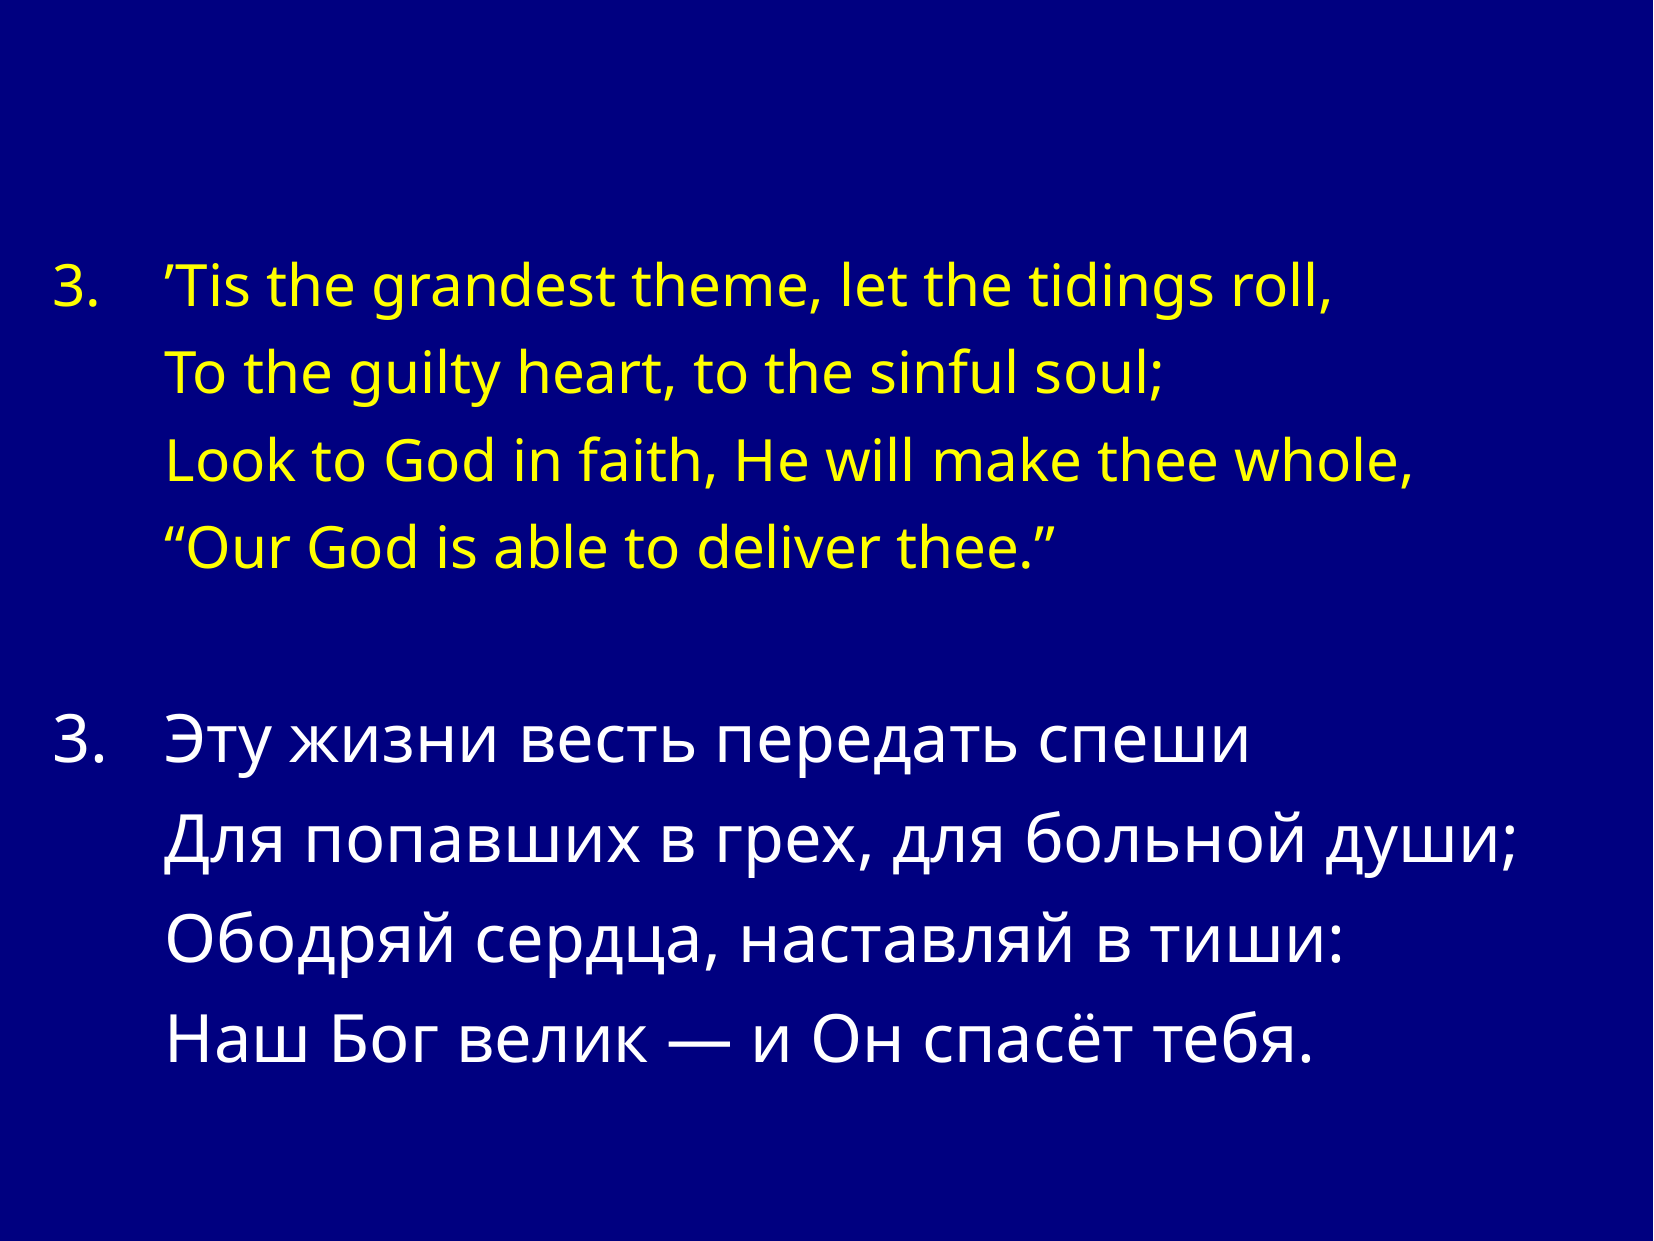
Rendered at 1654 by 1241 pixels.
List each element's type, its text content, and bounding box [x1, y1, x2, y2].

text_box 3. ’Tis the grandest theme, let the tidings roll, To the guilty heart, to the sinful soul; Look to God in faith, He will make thee whole, “Our God is able to deliver thee.” [37, 150, 1653, 638]
text_box 3. Эту жизни весть передать спеши Для попавших в грех, для больной души; Ободряй сердца, наставляй в тиши: Наш Бог велик — и Он спасёт тебя. [37, 675, 1653, 1163]
